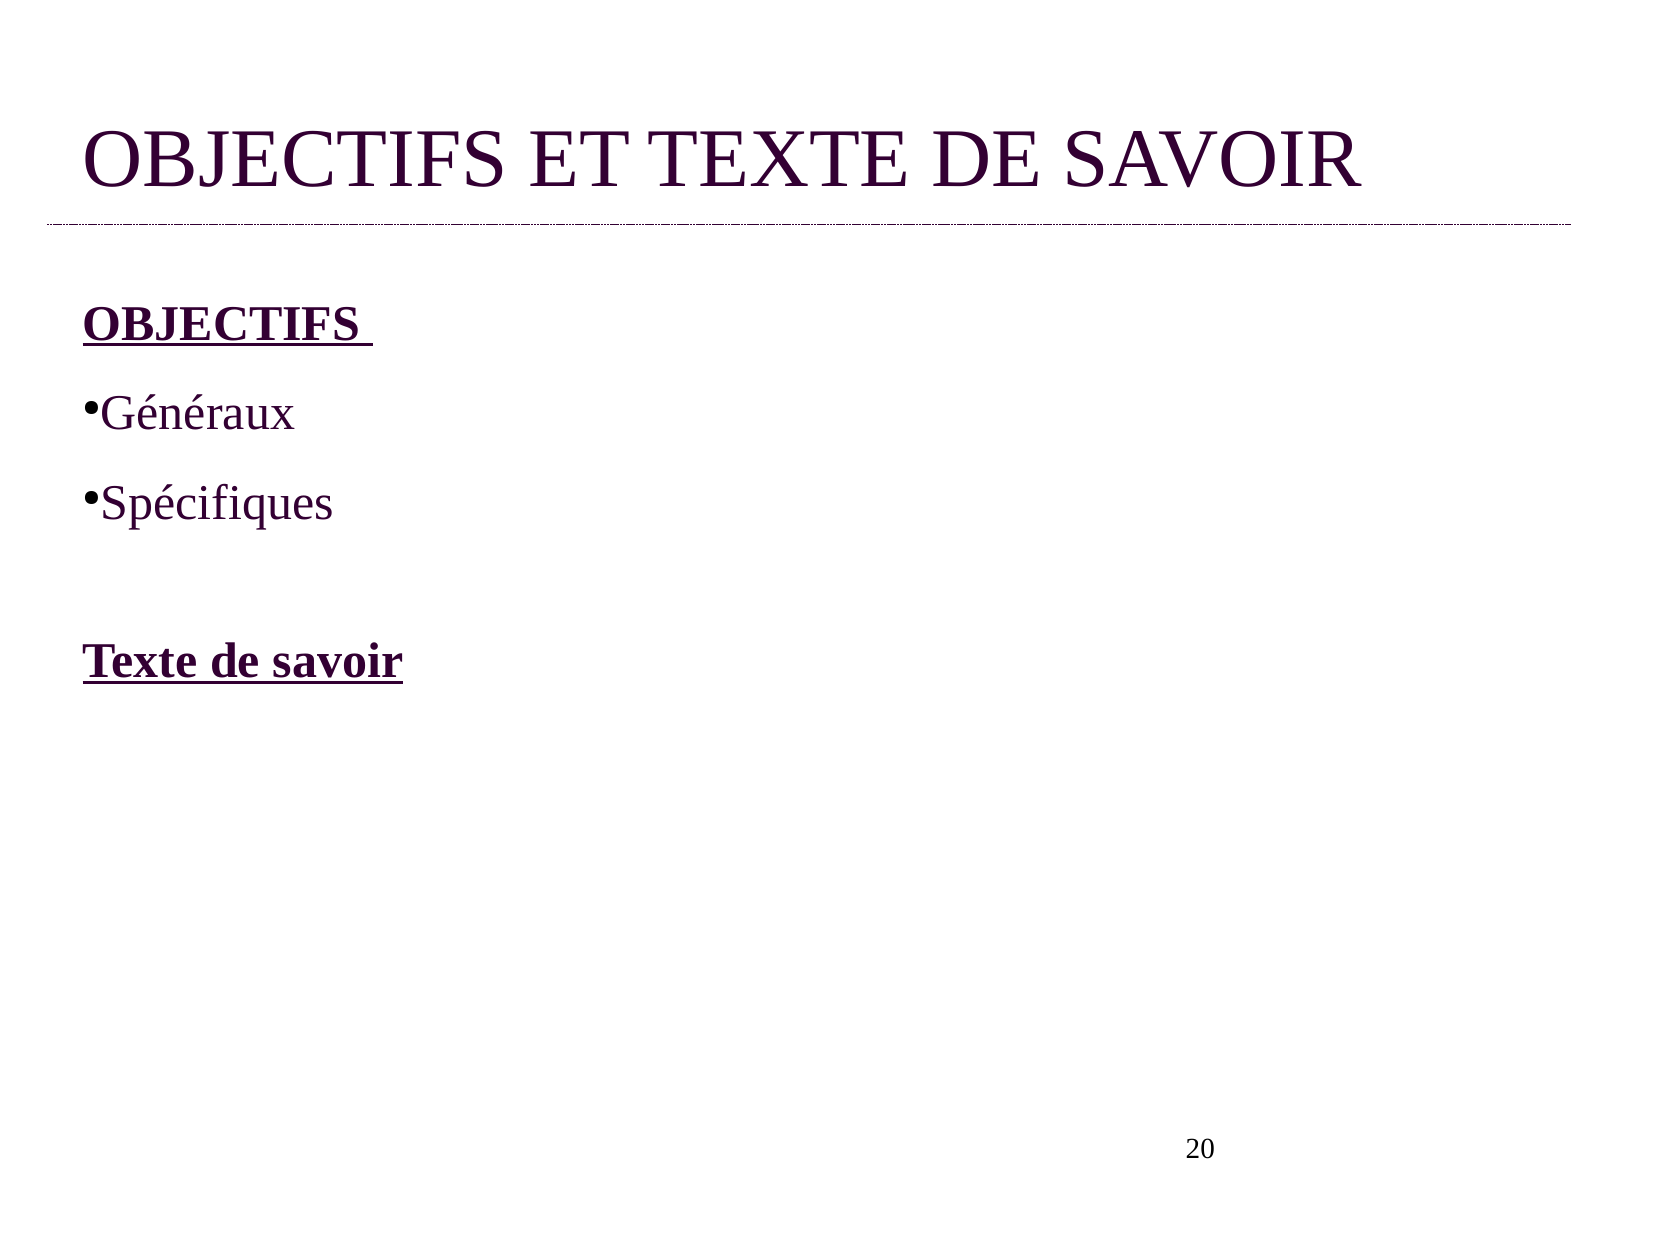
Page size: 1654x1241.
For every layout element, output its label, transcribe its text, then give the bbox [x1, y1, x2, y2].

list OBJECTIFS Généraux Spécifiques Texte de savoir [82, 290, 1571, 1109]
text_box [1185, 1129, 1571, 1216]
title OBJECTIFS ET TEXTE DE SAVOIR [82, 49, 1571, 257]
